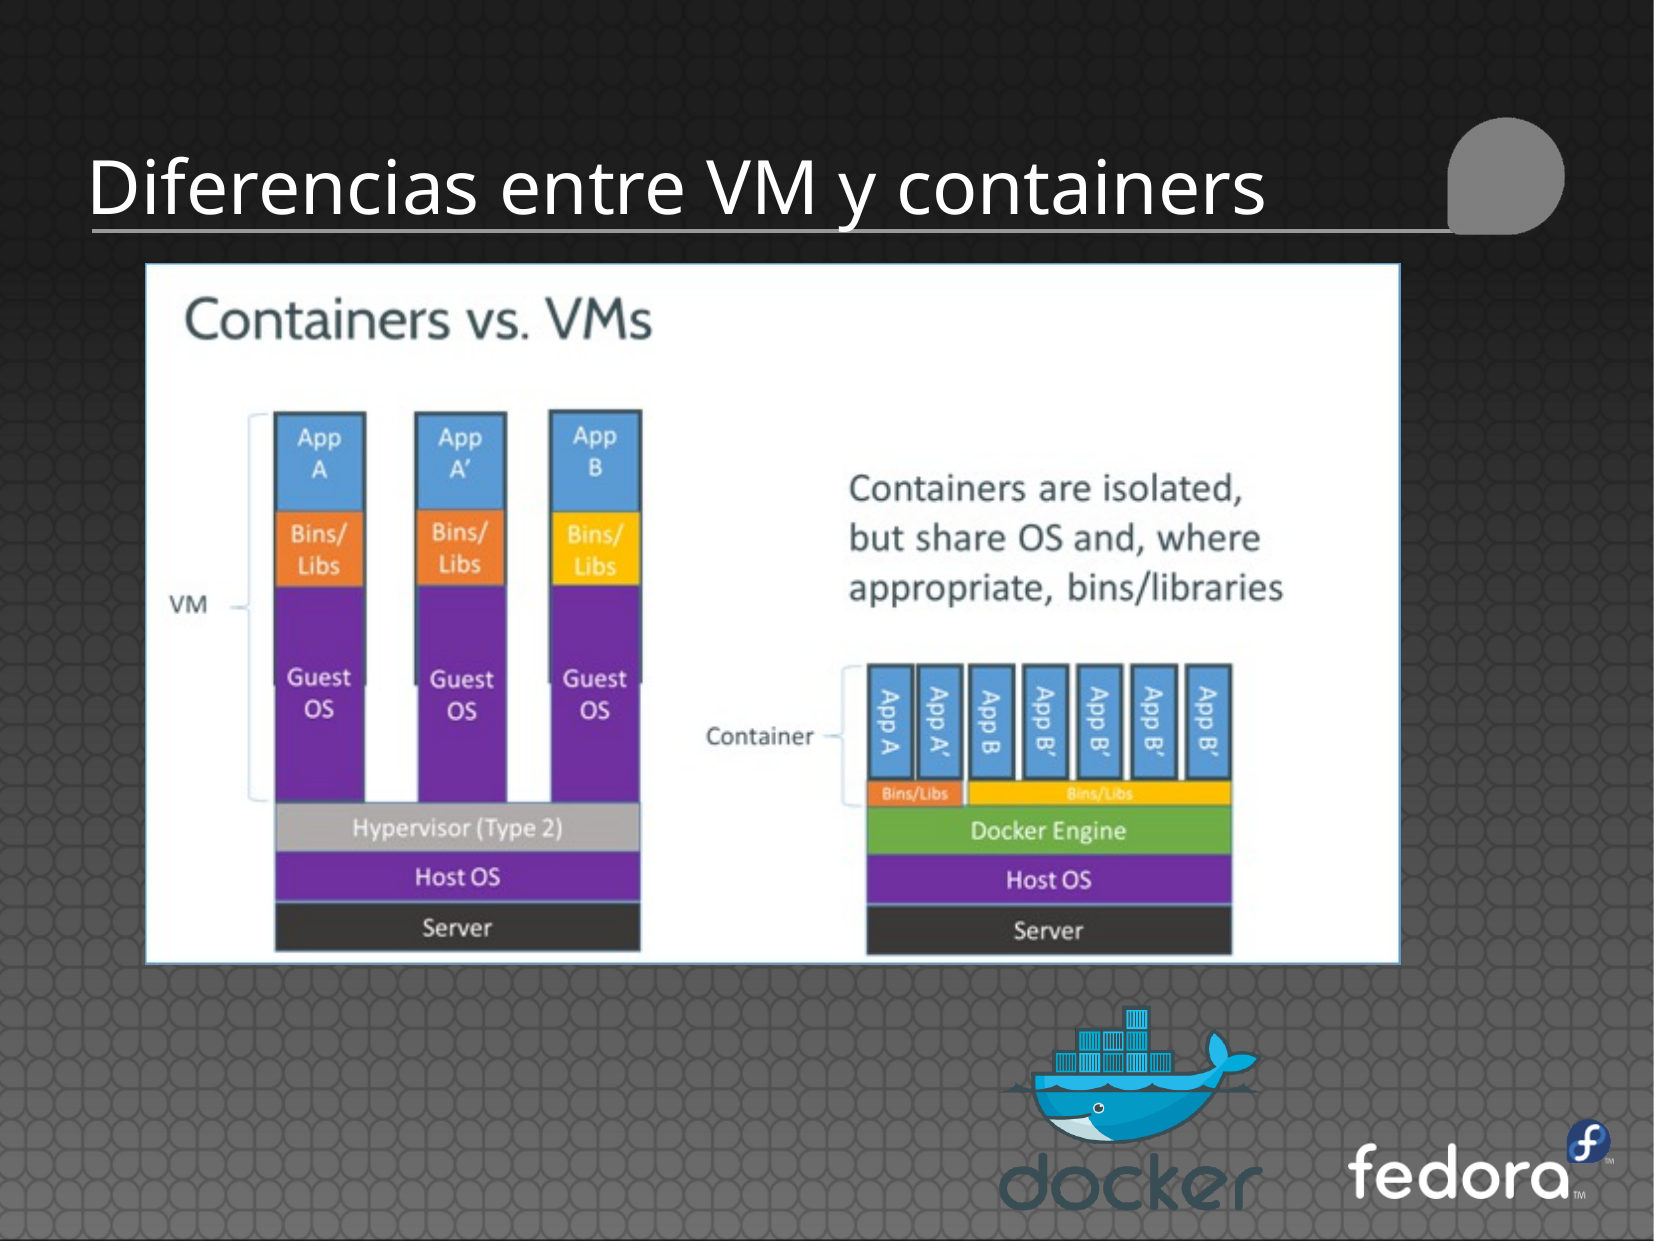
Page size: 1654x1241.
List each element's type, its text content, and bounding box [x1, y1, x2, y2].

title Diferencias entre VM y containers [86, 117, 1576, 254]
picture [0, 0, 1654, 1241]
